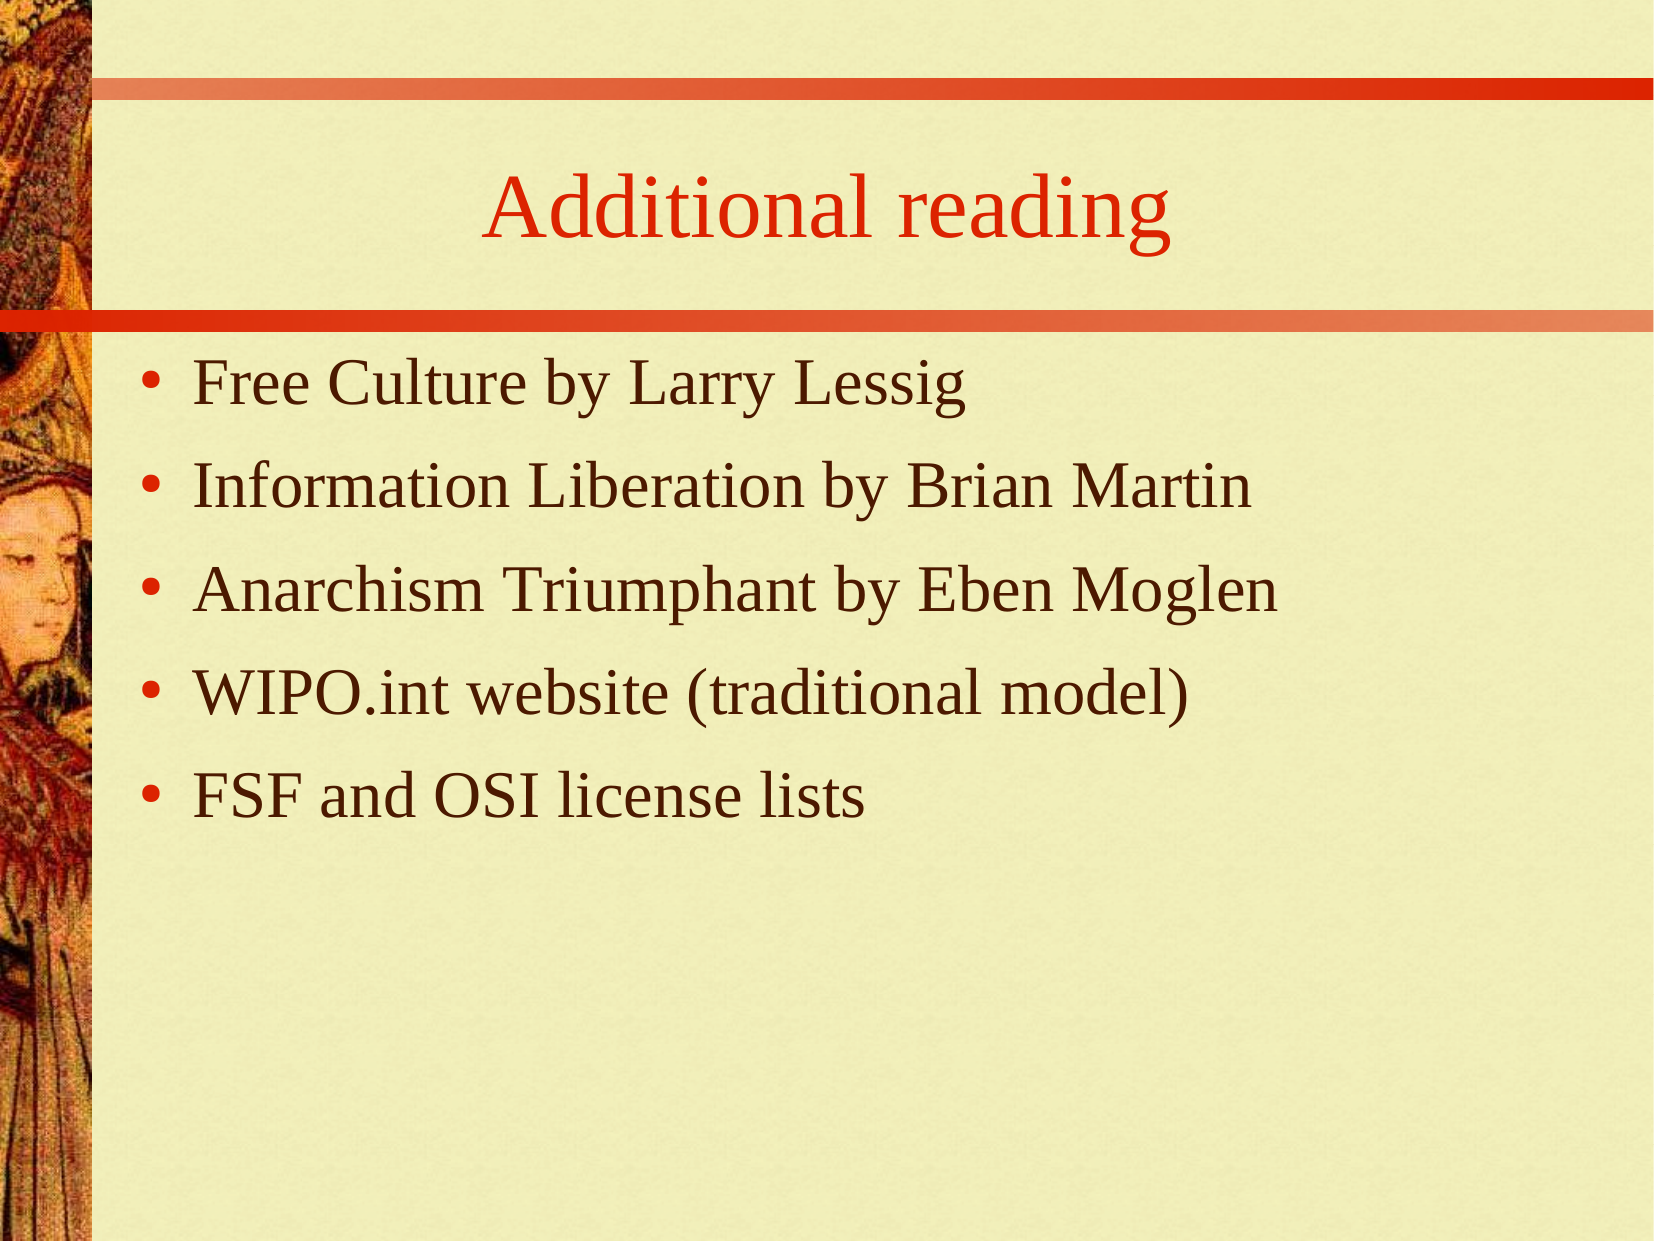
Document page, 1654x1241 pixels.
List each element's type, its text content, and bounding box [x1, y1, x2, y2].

picture [0, 0, 1654, 310]
title Additional reading [121, 102, 1534, 311]
list Free Culture by Larry Lessig Information Liberation by Brian Martin Anarchism Triumphant by Eben Moglen WIPO.int website (traditional model) FSF and OSI license lists [121, 344, 1534, 1127]
picture [0, 332, 1654, 1241]
